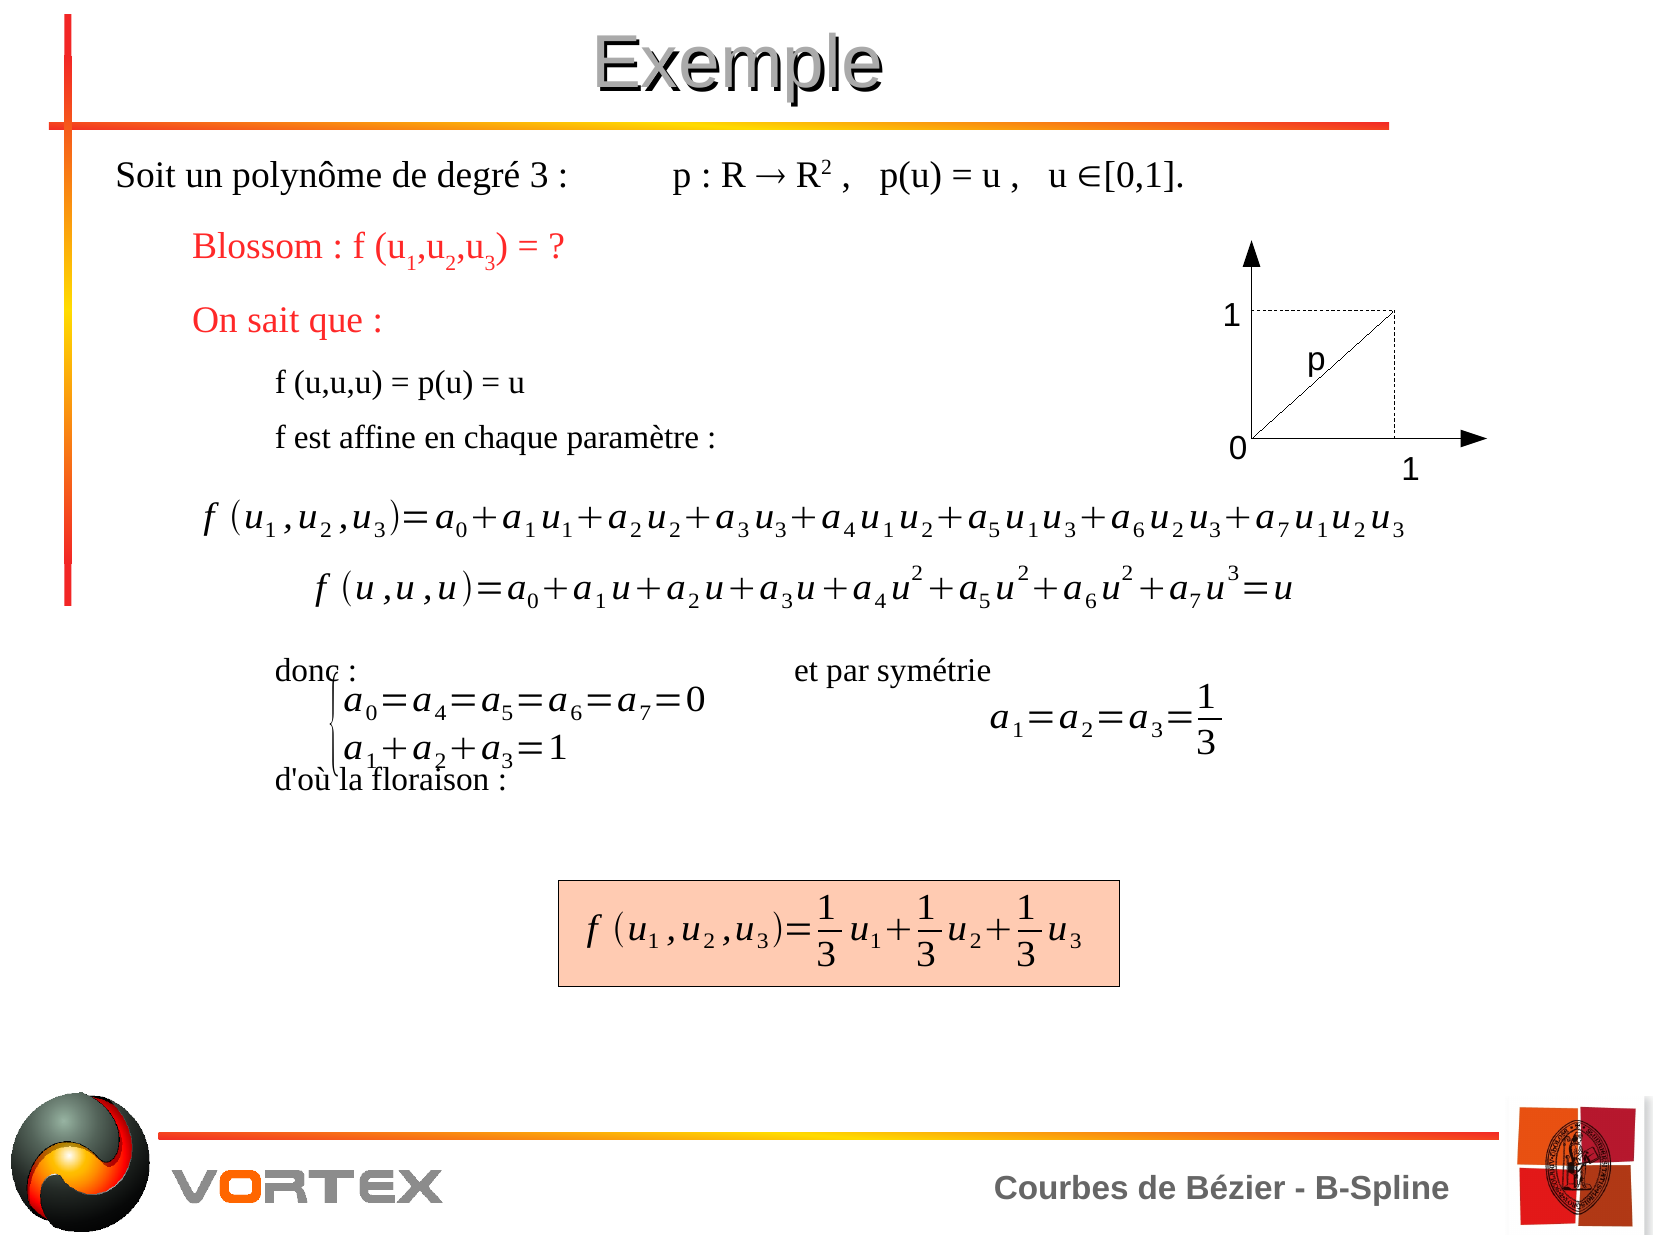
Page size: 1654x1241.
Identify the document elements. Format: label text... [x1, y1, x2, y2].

text_box 1 [1207, 289, 1260, 347]
list Soit un polynôme de degré 3 : p : R  R2 , p(u) = u , u [0,1]. Blossom : f (u1,u2,u3) = ? On sait que : f (u,u,u) = p(u) = u f est affine en chaque paramètre : donc : et par symétrie d'où la floraison : [97, 153, 1571, 1109]
chart [188, 495, 1412, 543]
chart [321, 669, 713, 779]
chart [571, 886, 1089, 974]
chart [982, 675, 1232, 763]
picture [11, 1092, 443, 1232]
chart [300, 561, 1300, 613]
title Exemple [82, 4, 1392, 120]
text_box 0 [1214, 422, 1267, 480]
picture [1505, 1096, 1653, 1235]
text_box 1 [1386, 443, 1439, 501]
text_box p [1292, 332, 1345, 391]
